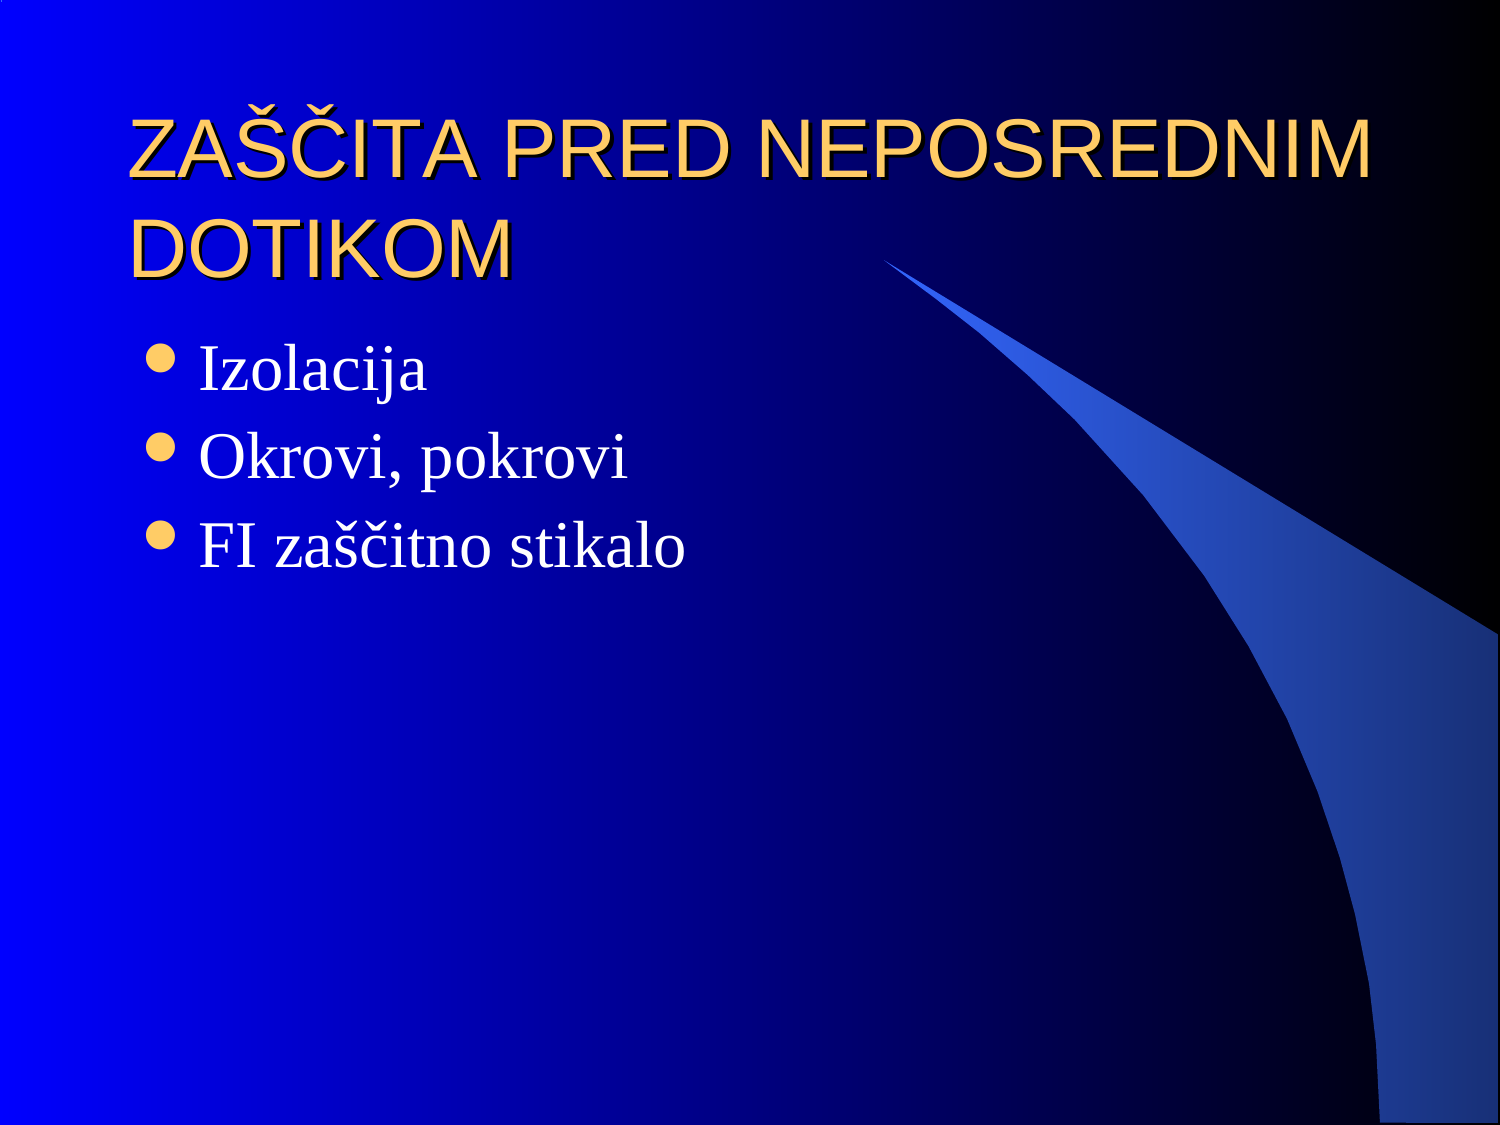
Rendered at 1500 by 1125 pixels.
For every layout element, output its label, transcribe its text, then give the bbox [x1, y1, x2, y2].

title ZAŠČITA PRED NEPOSREDNIM DOTIKOM [111, 86, 1438, 302]
list Izolacija Okrovi, pokrovi FI zaščitno stikalo [111, 324, 1387, 1001]
